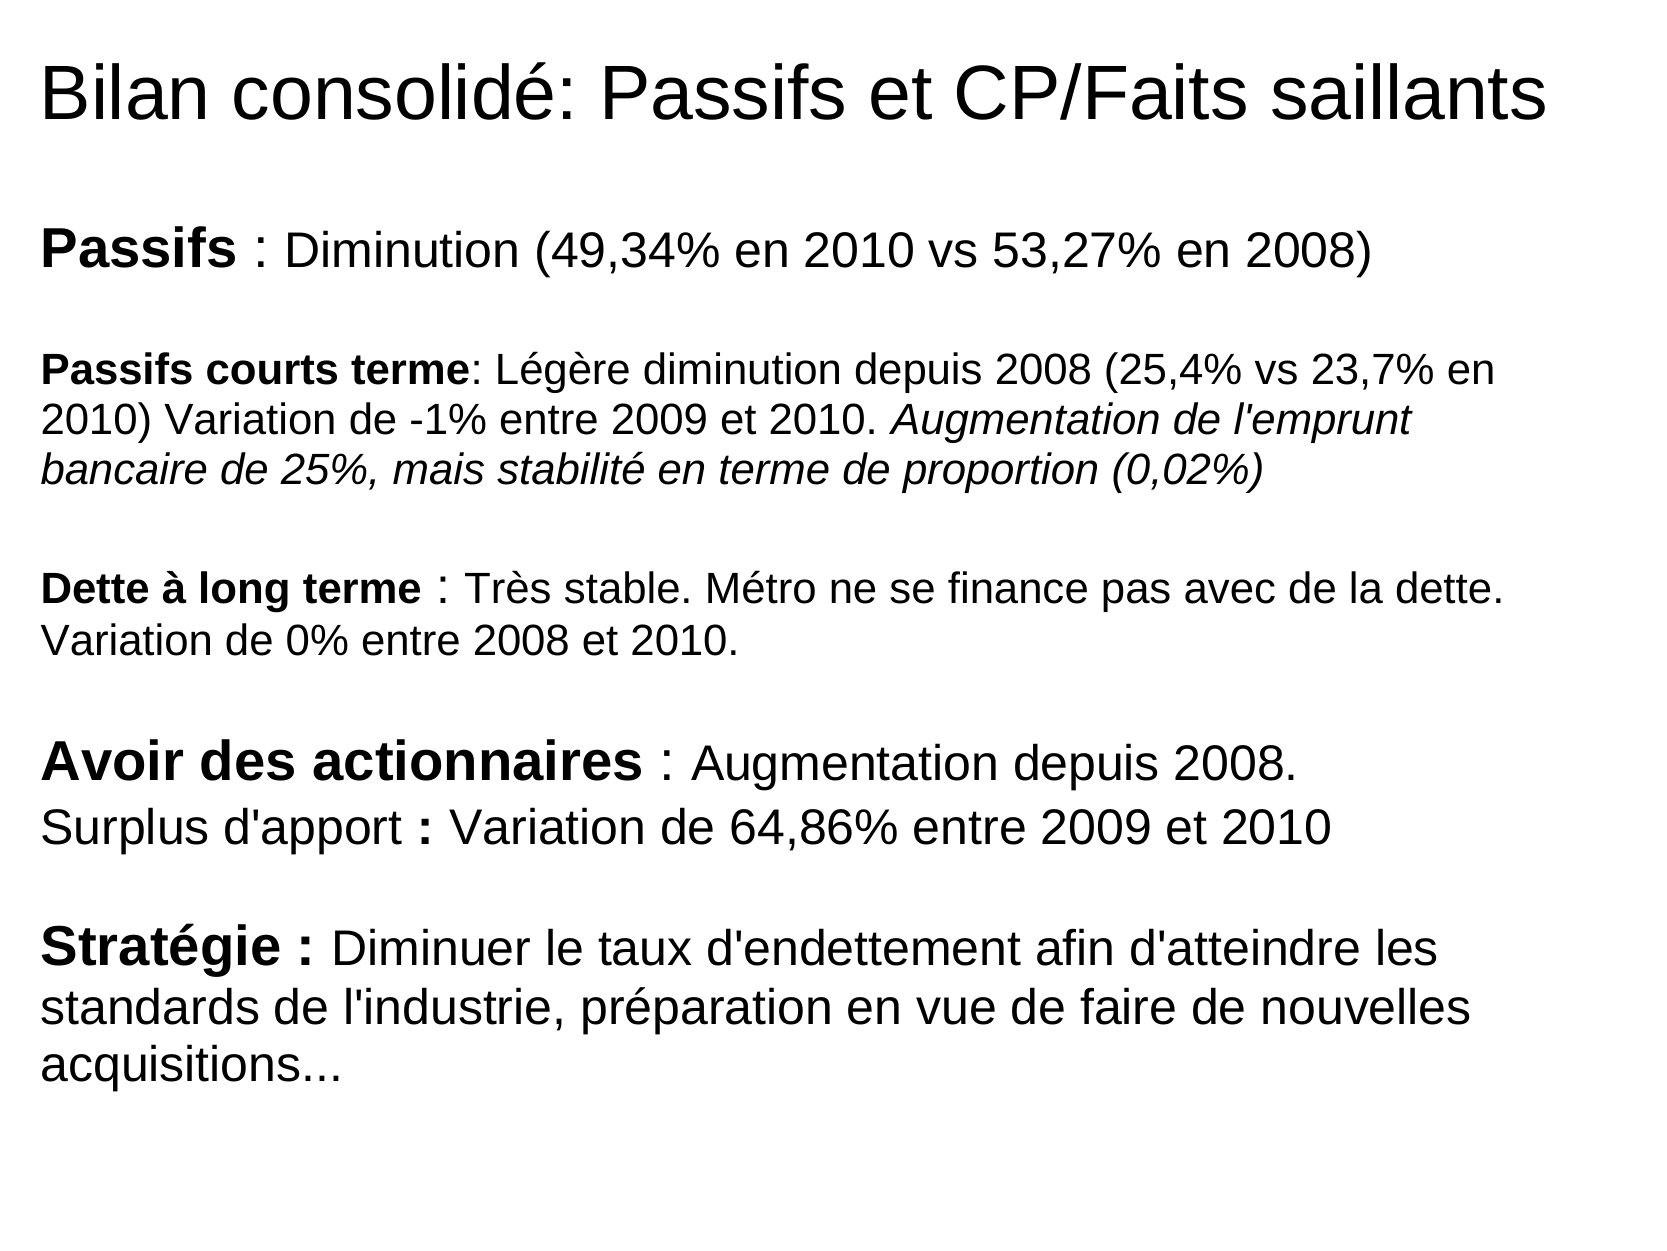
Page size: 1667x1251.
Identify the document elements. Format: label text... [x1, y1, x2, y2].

list Passifs : Diminution (49,34% en 2010 vs 53,27% en 2008) Passifs courts terme: Légère diminution depuis 2008 (25,4% vs 23,7% en 2010) Variation de -1% entre 2009 et 2010. Augmentation de l'emprunt bancaire de 25%, mais stabilité en terme de proportion (0,02%) Dette à long terme : Très stable. Métro ne se finance pas avec de la dette. Variation de 0% entre 2008 et 2010. Avoir des actionnaires : Augmentation depuis 2008. Surplus d'apport : Variation de 64,86% entre 2009 et 2010 Stratégie : Diminuer le taux d'endettement afin d'atteindre les standards de l'industrie, préparation en vue de faire de nouvelles acquisitions... [40, 216, 1588, 1240]
title Bilan consolidé: Passifs et CP/Faits saillants [39, 49, 1625, 200]
